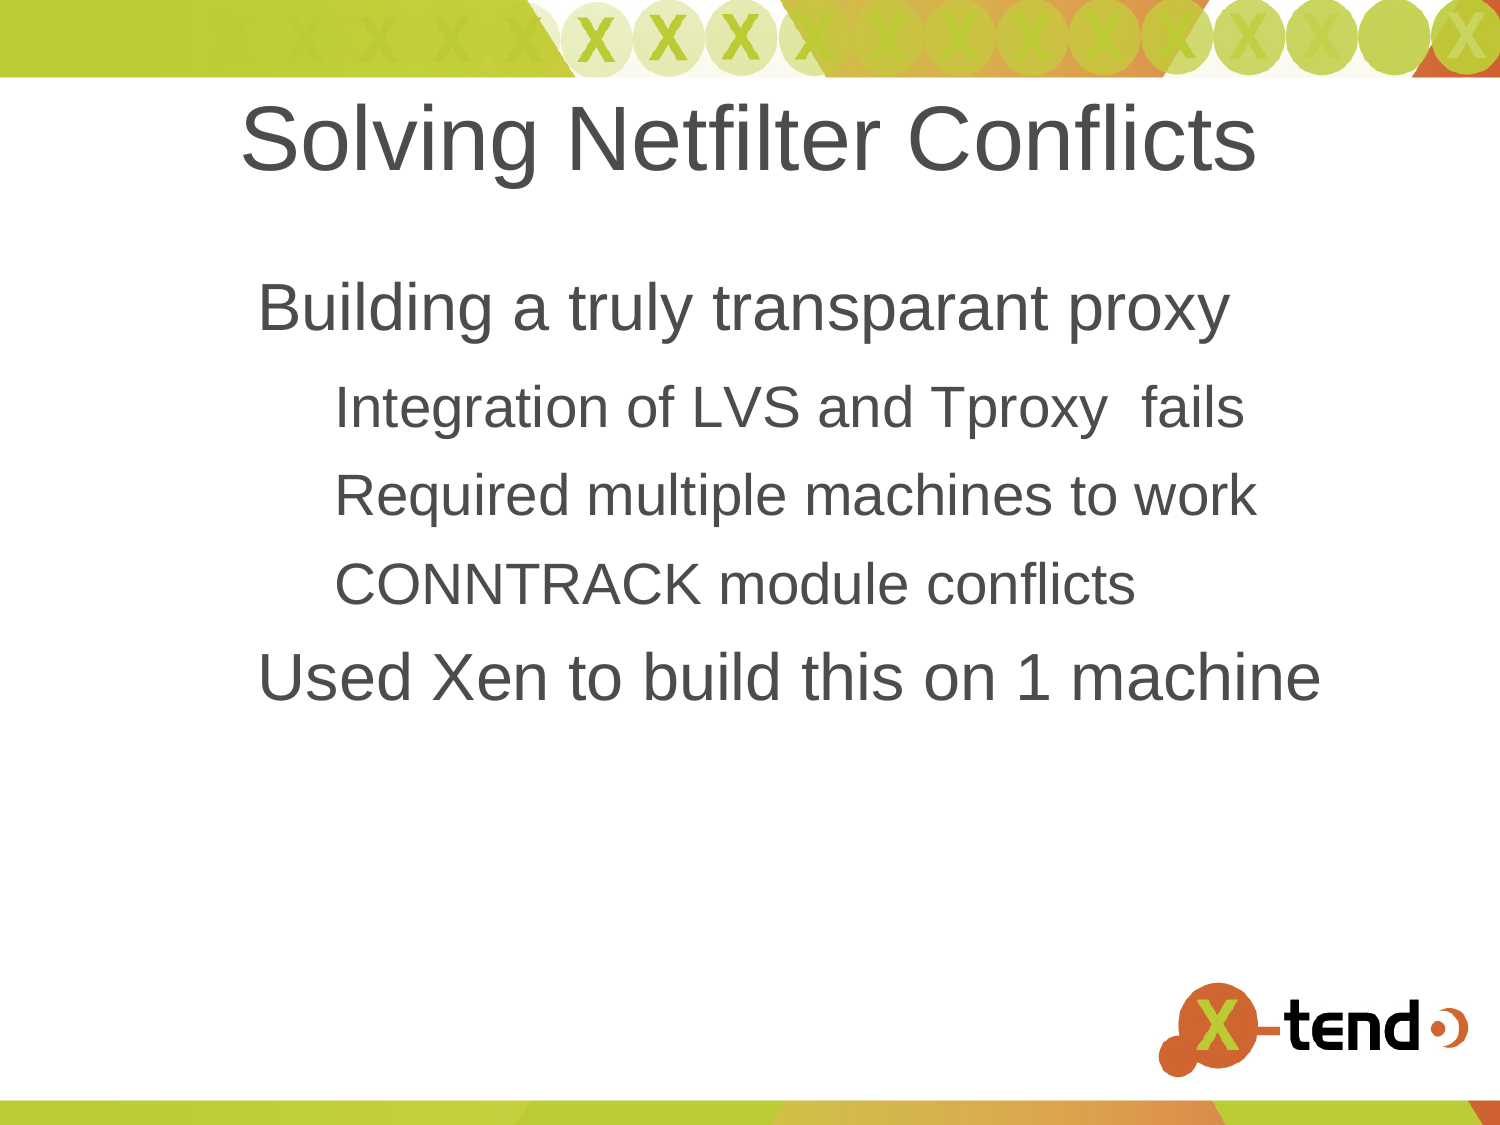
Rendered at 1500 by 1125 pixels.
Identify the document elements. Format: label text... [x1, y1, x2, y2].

picture [0, 0, 1500, 1125]
title Solving Netfilter Conflicts [75, 45, 1426, 233]
list Building a truly transparant proxy Integration of LVS and Tproxy fails Required multiple machines to work CONNTRACK module conflicts Used Xen to build this on 1 machine [225, 262, 1476, 1113]
